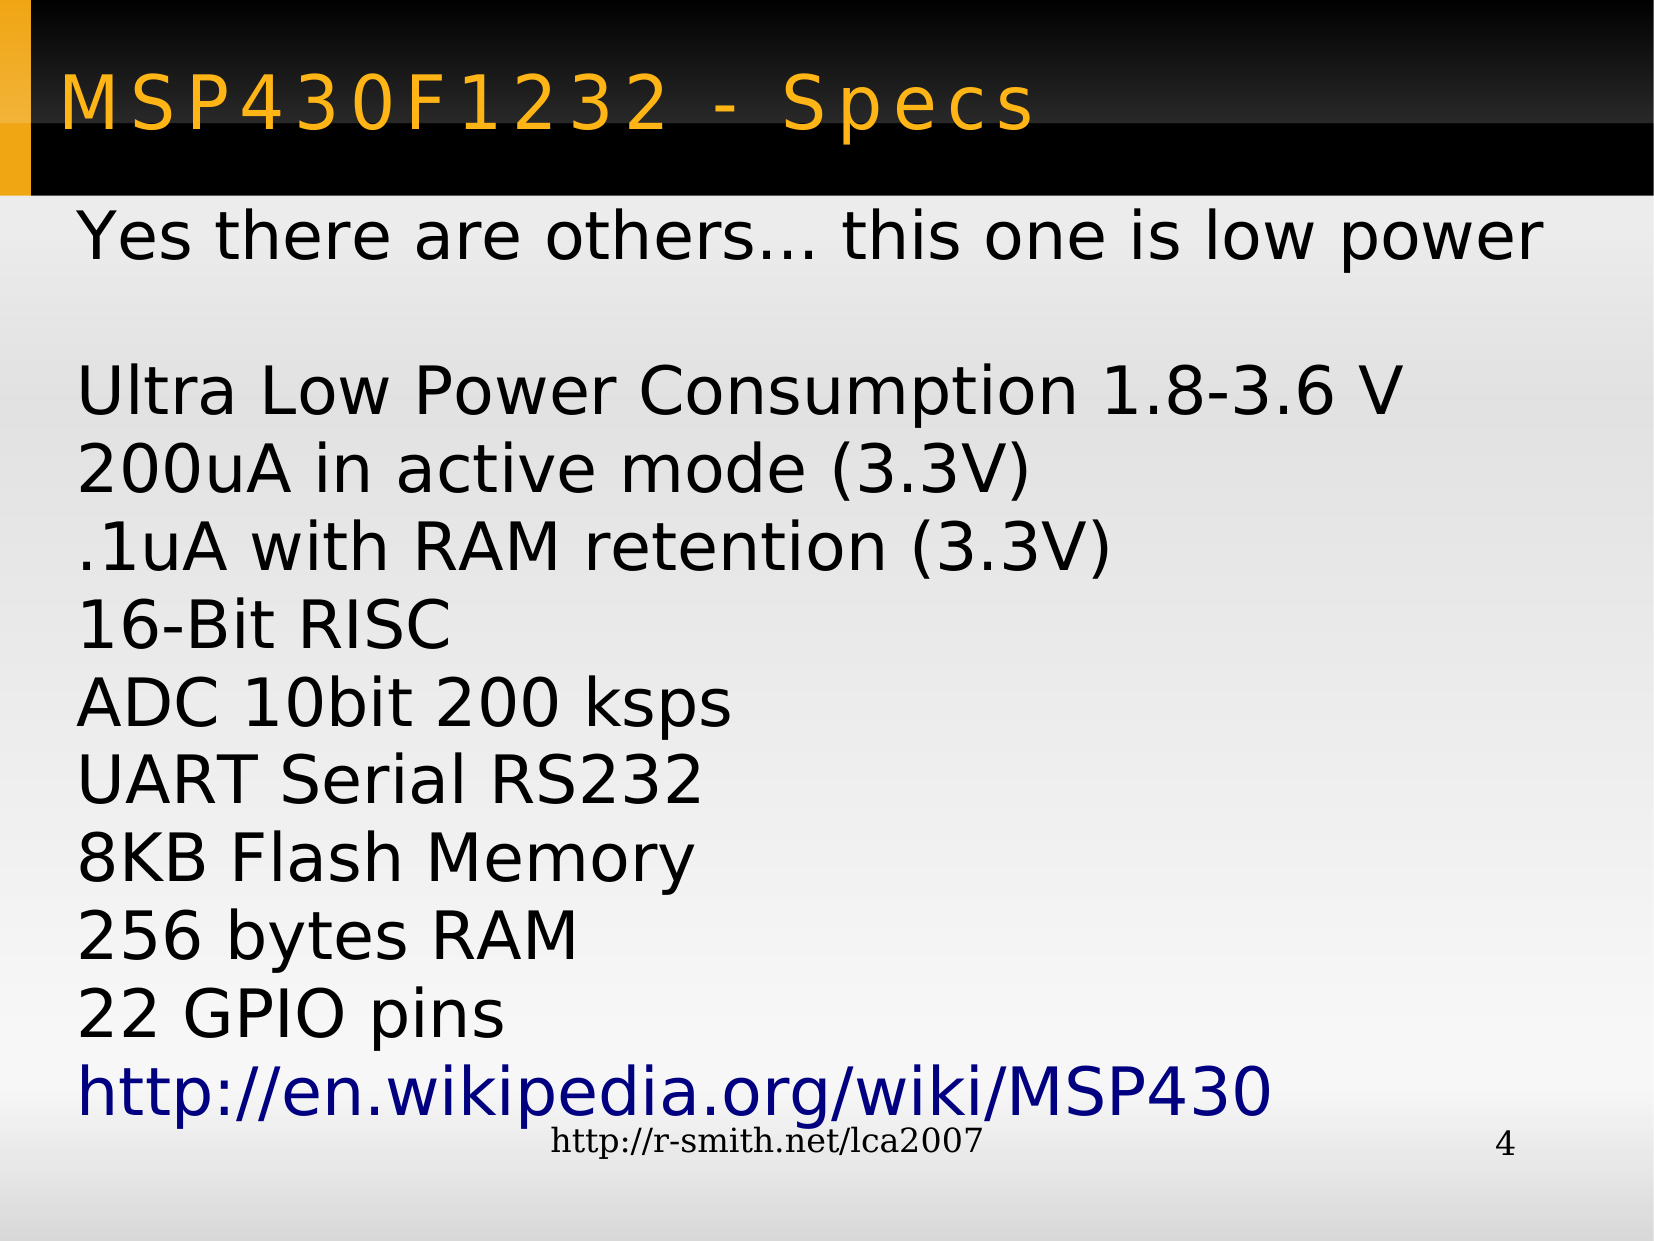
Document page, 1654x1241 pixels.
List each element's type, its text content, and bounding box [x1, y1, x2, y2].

text_box Yes there are others... this one is low power Ultra Low Power Consumption 1.8-3.6 V 200uA in active mode (3.3V) .1uA with RAM retention (3.3V) 16-Bit RISC ADC 10bit 200 ksps UART Serial RS232 8KB Flash Memory 256 bytes RAM 22 GPIO pins http://en.wikipedia.org/wiki/MSP430 [76, 197, 1565, 1131]
title MSP430F1232 - Specs [59, 29, 1270, 178]
picture [0, 0, 1654, 1241]
